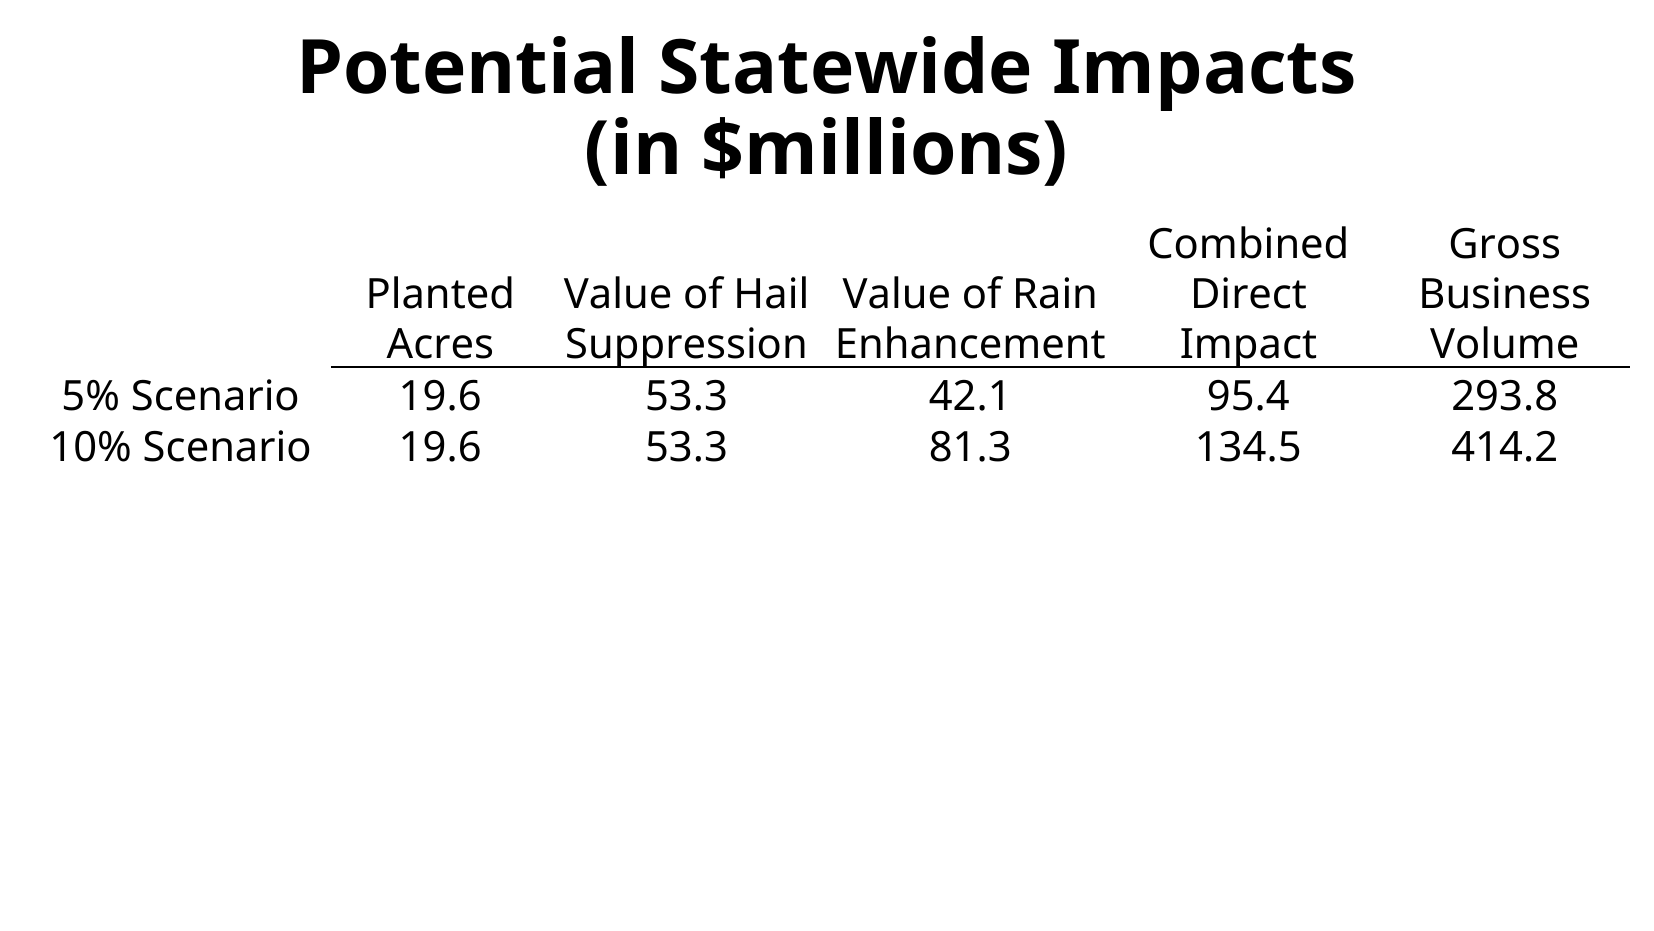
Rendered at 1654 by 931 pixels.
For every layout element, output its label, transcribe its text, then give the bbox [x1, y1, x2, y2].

table_cell 19.6 [331, 418, 550, 470]
table_cell 5% Scenario [30, 367, 331, 418]
table_cell 42.1 [823, 368, 1118, 418]
table_cell 414.2 [1379, 418, 1630, 470]
table_header Value of Rain Enhancement [823, 215, 1118, 366]
table_cell 10% Scenario [30, 418, 331, 470]
table_cell 134.5 [1118, 418, 1379, 470]
table_cell 95.4 [1118, 368, 1379, 418]
table_cell 81.3 [823, 418, 1118, 470]
table_header Planted Acres [331, 215, 550, 366]
table_cell 53.3 [550, 418, 823, 470]
table_header Combined Direct Impact [1118, 215, 1379, 366]
table_header Value of Hail Suppression [550, 215, 823, 366]
table_header Gross Business Volume [1379, 215, 1630, 366]
table_header [30, 215, 331, 367]
table_cell 53.3 [550, 368, 823, 418]
title Potential Statewide Impacts (in $millions) [0, 17, 1654, 202]
table_cell 293.8 [1379, 368, 1630, 418]
table_cell 19.6 [331, 368, 550, 418]
